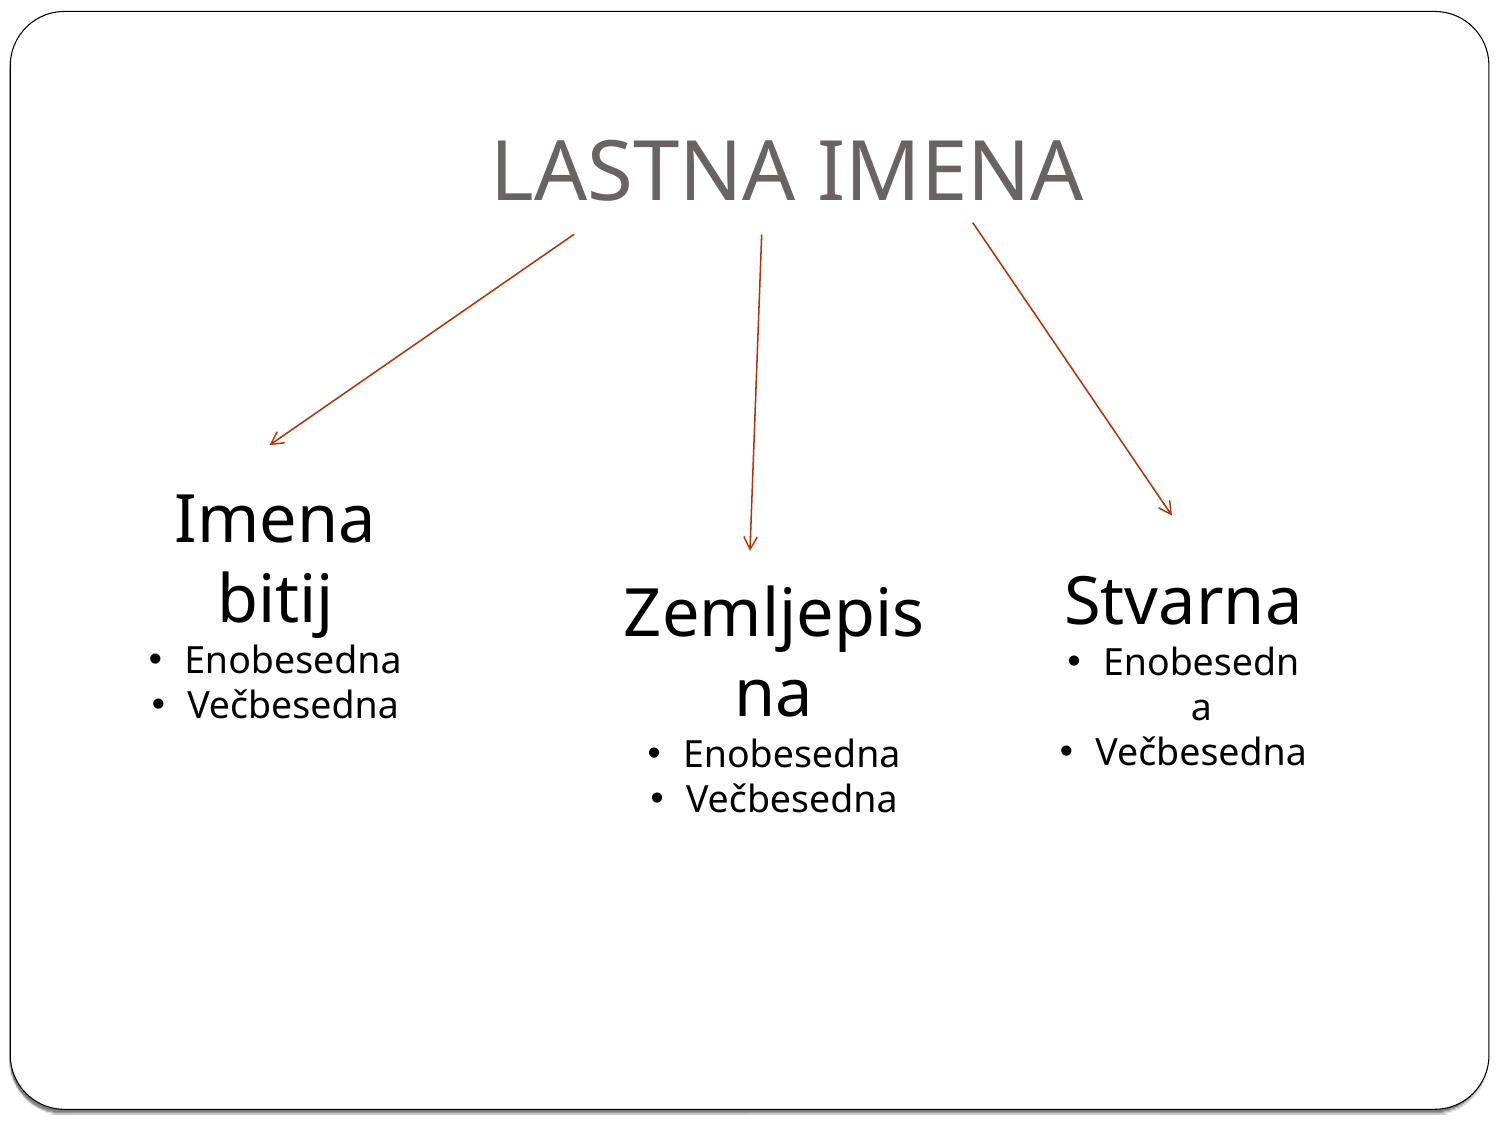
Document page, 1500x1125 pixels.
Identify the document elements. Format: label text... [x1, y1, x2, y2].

list [150, 237, 1425, 988]
text_box Zemljepisna Enobesedna Večbesedna [597, 562, 951, 828]
text_box Stvarna Enobesedna Večbesedna [1042, 550, 1325, 826]
title LASTNA IMENA [150, 45, 1425, 233]
text_box Imena bitij Enobesedna Večbesedna [128, 468, 422, 734]
